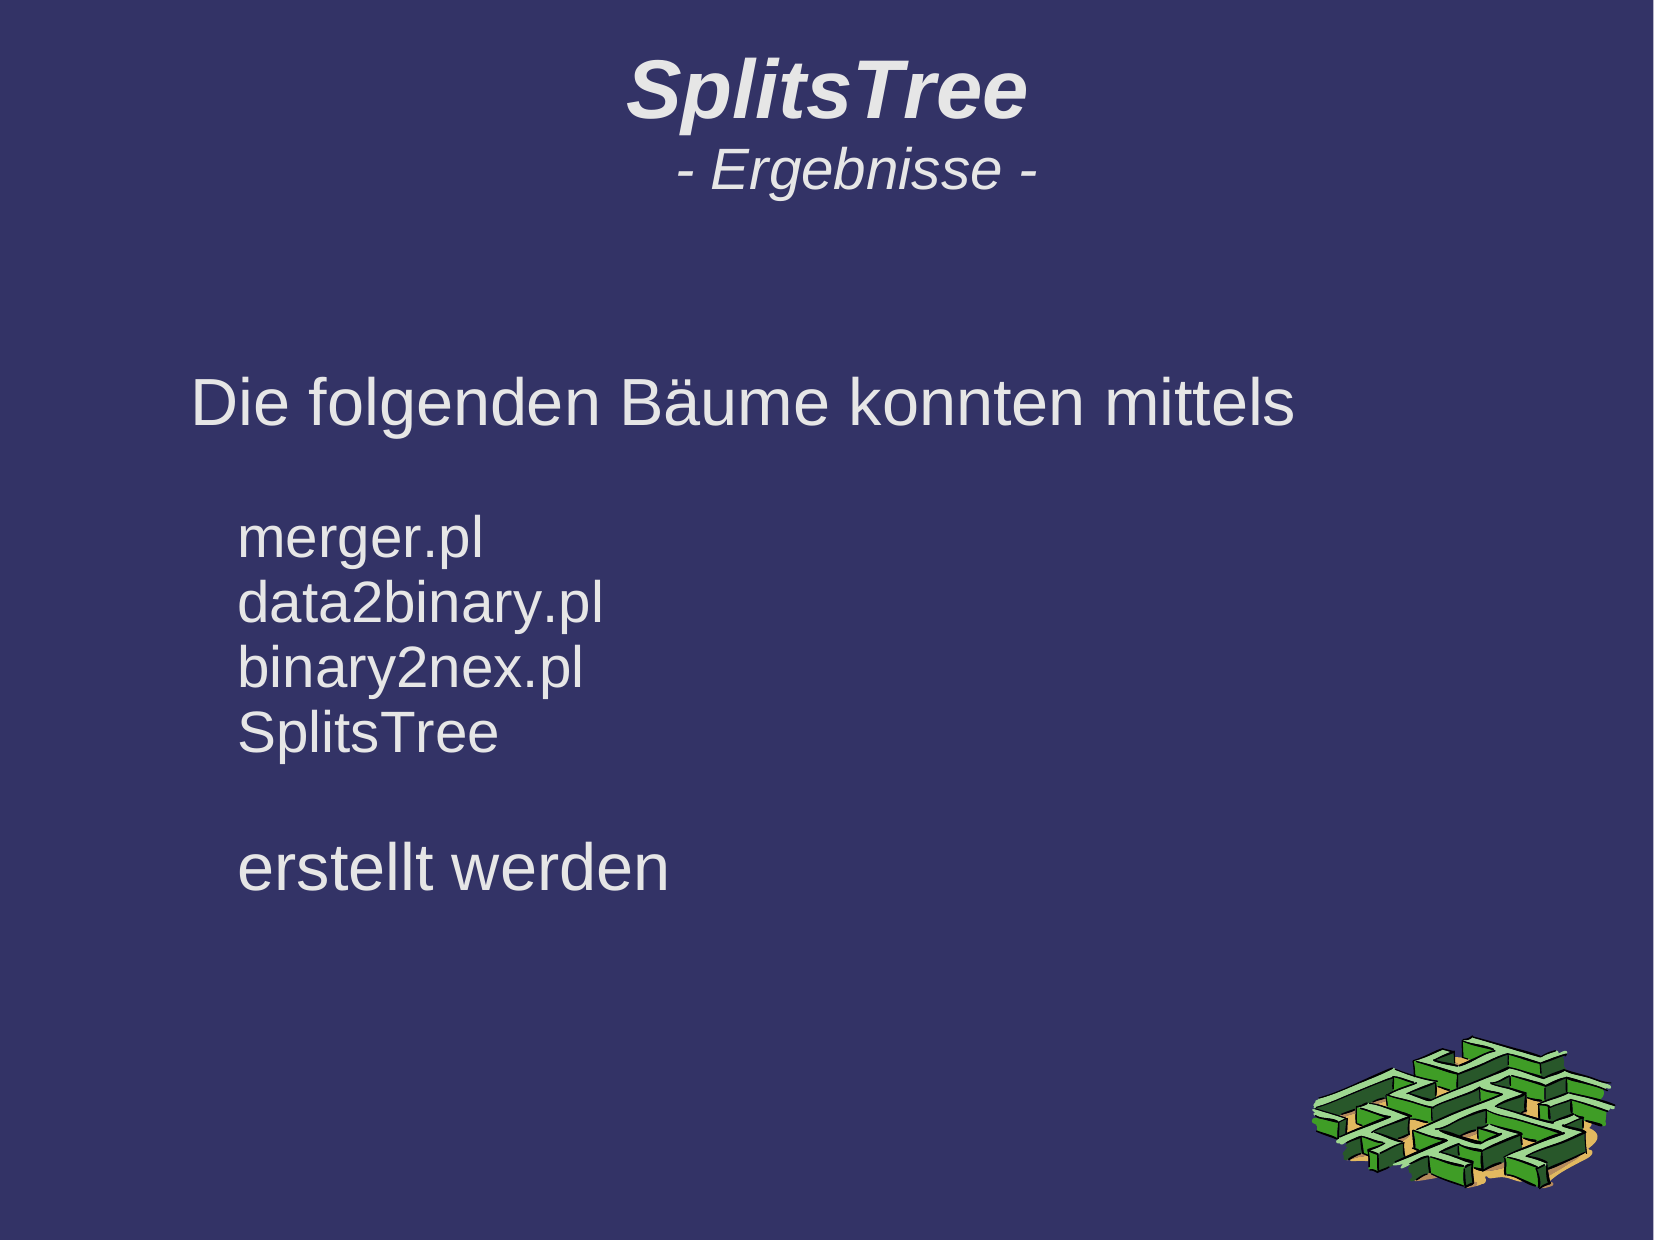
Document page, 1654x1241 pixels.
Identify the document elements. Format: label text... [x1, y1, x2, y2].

list Die folgenden Bäume konnten mittels merger.pl data2binary.pl binary2nex.pl SplitsTree erstellt werden [178, 364, 1570, 1147]
title SplitsTree - Ergebnisse - [121, 19, 1534, 227]
